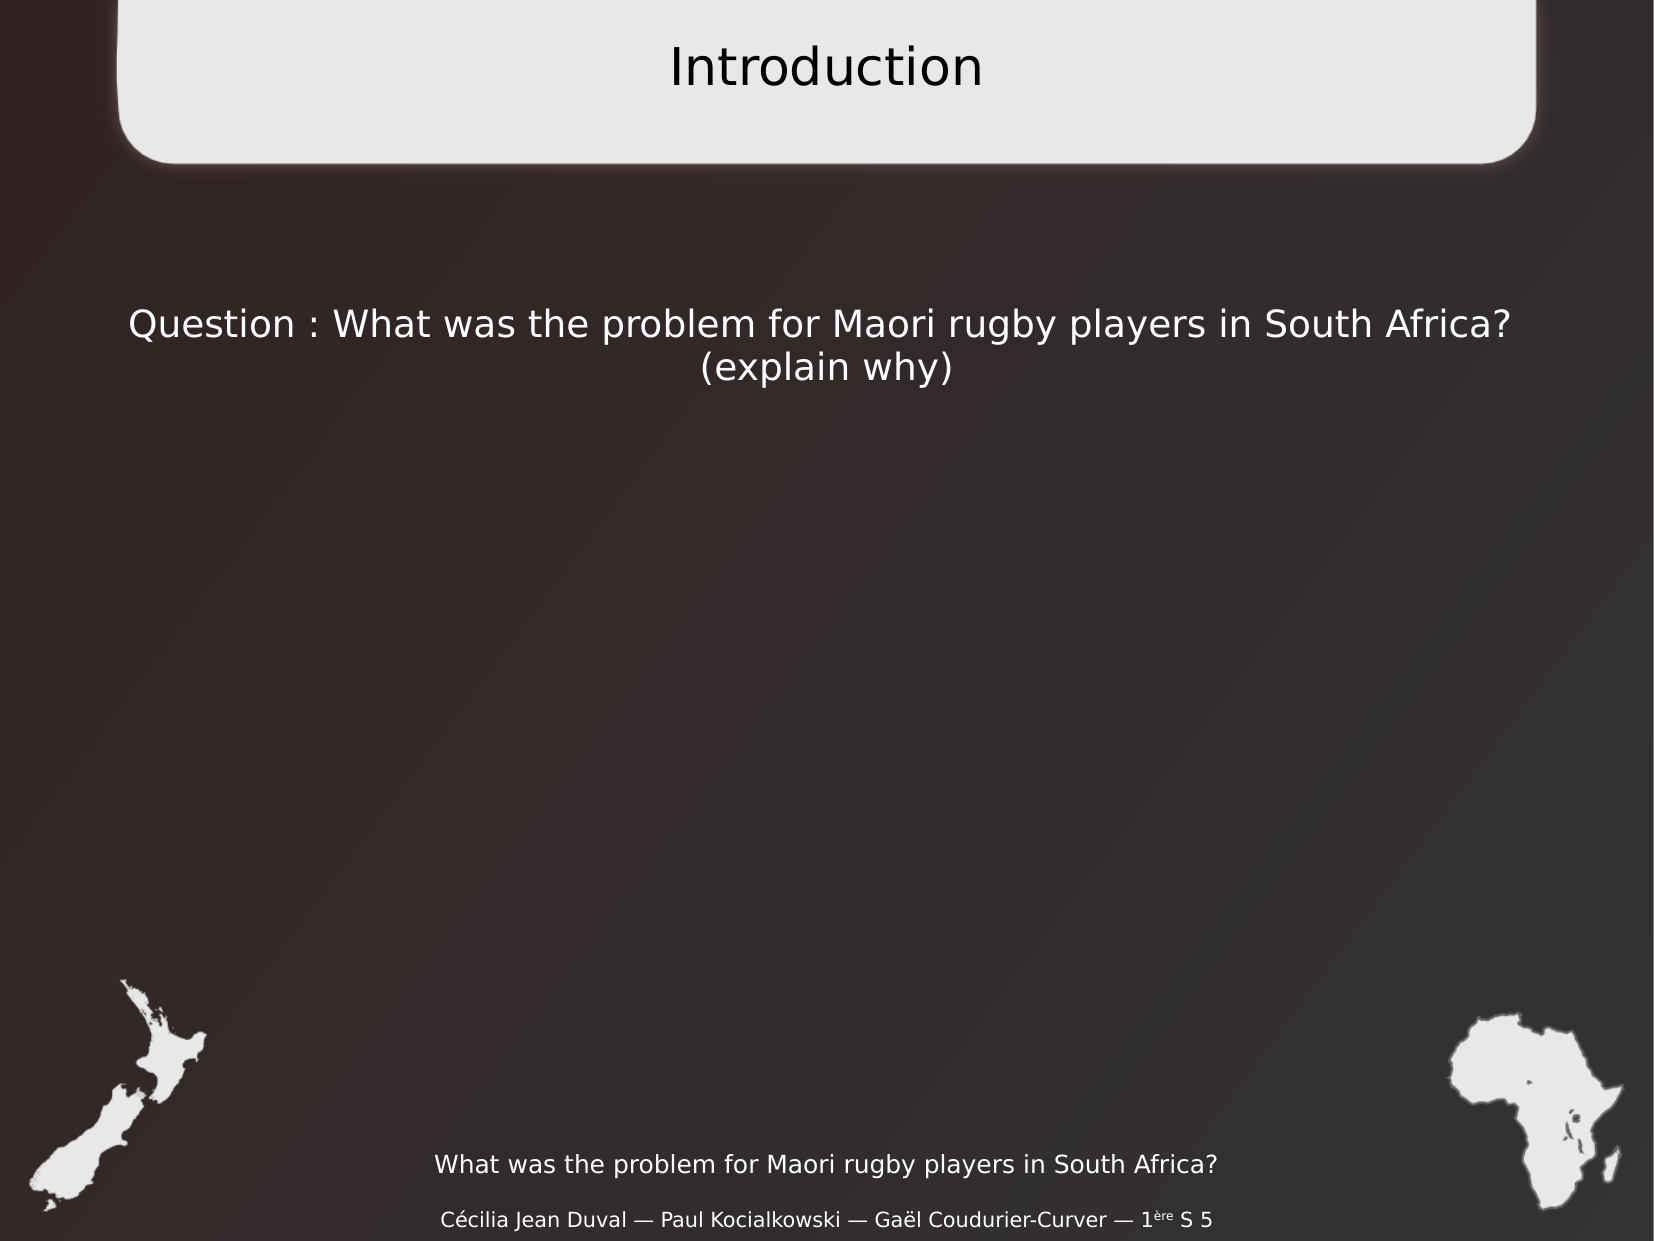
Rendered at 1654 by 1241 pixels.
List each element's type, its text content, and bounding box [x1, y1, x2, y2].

picture [0, 0, 1654, 1241]
text_box Question : What was the problem for Maori rugby players in South Africa? (explain why) [29, 295, 1625, 398]
text_box Introduction [147, 29, 1506, 105]
text_box What was the problem for Maori rugby players in South Africa? Cécilia Jean Duval — Paul Kocialkowski — Gaël Coudurier-Curver — 1ère S 5 [147, 1142, 1506, 1241]
